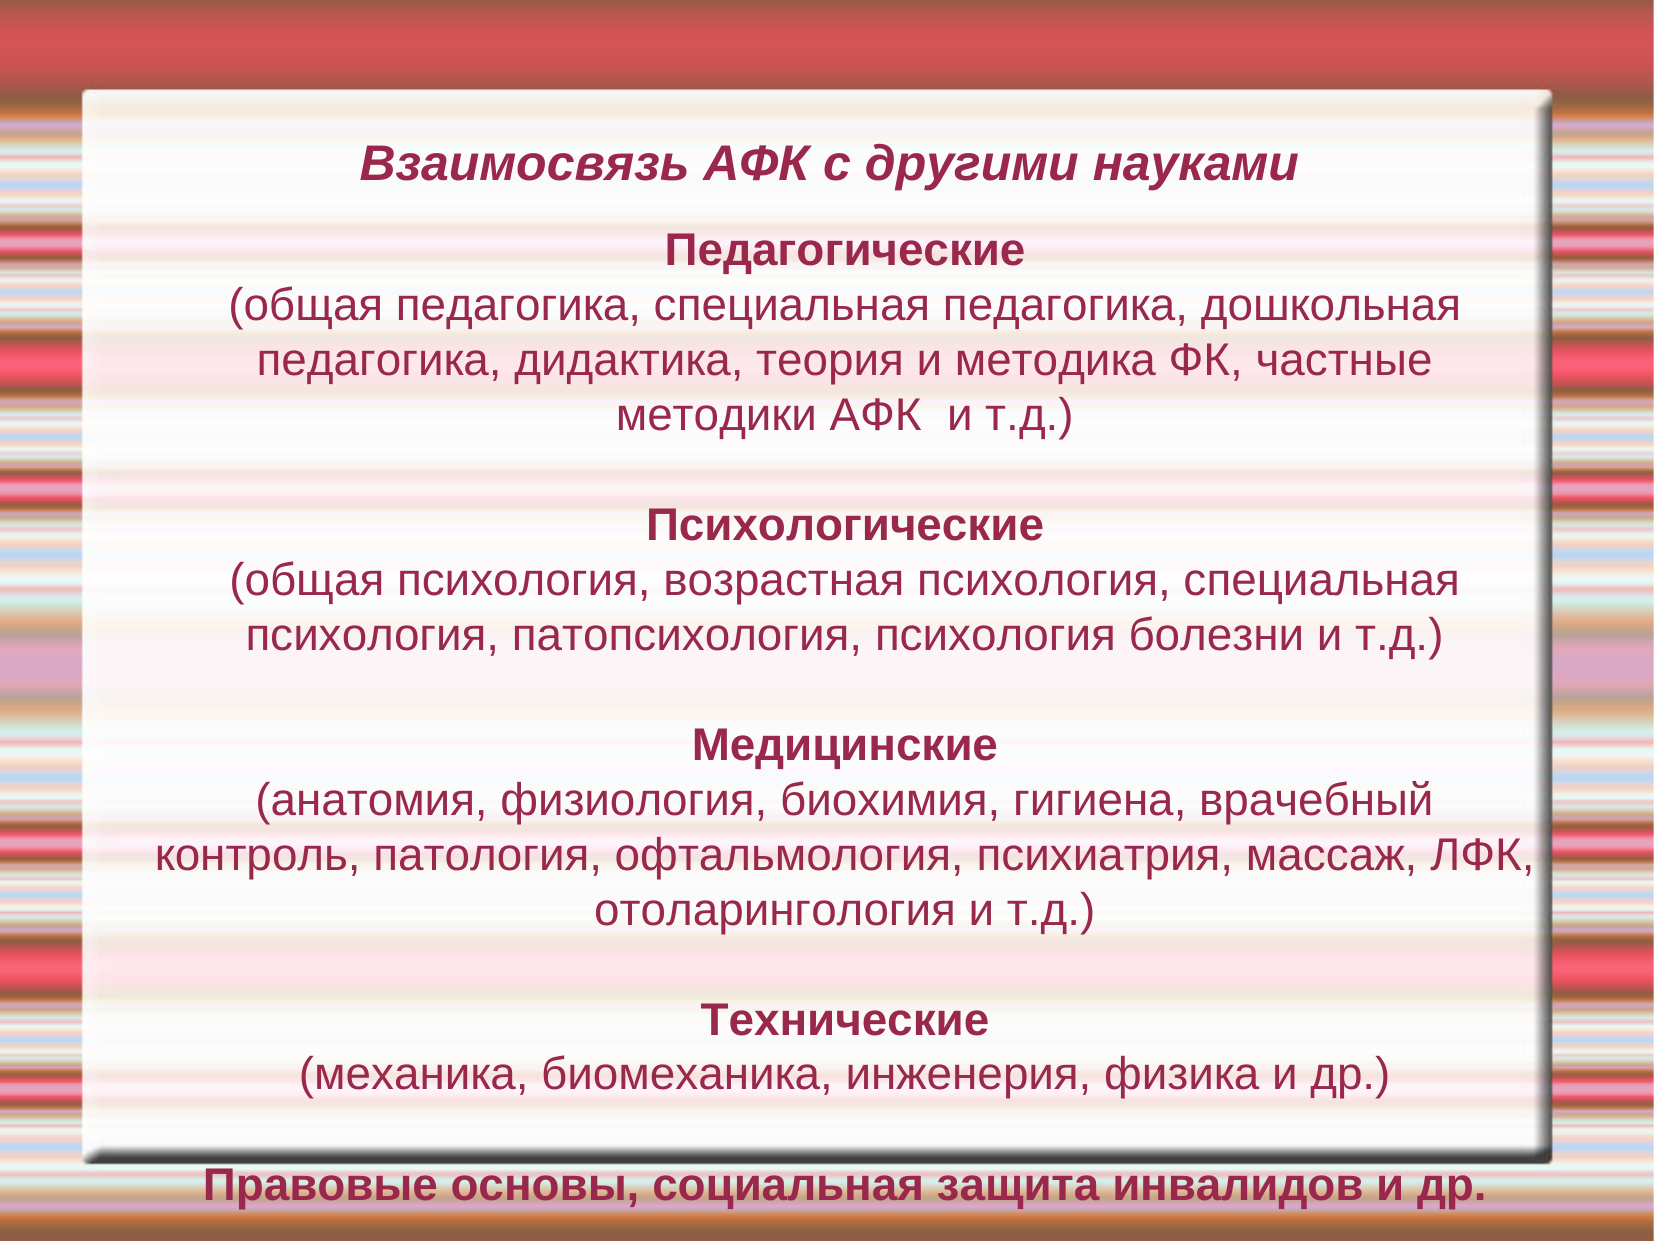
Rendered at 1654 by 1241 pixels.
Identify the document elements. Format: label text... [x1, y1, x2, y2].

subtitle Педагогические (общая педагогика, специальная педагогика, дошкольная педагогика, дидактика, теория и методика ФК, частные методики АФК и т.д.) Психологические (общая психология, возрастная психология, специальная психология, патопсихология, психология болезни и т.д.) Медицинские (анатомия, физиология, биохимия, гигиена, врачебный контроль, патология, офтальмология, психиатрия, массаж, ЛФК, отоларингология и т.д.) Технические (механика, биомеханика, инженерия, физика и др.) Правовые основы, социальная защита инвалидов и др. [154, 219, 1536, 1197]
title Взаимосвязь АФК с другими науками [123, 114, 1536, 207]
